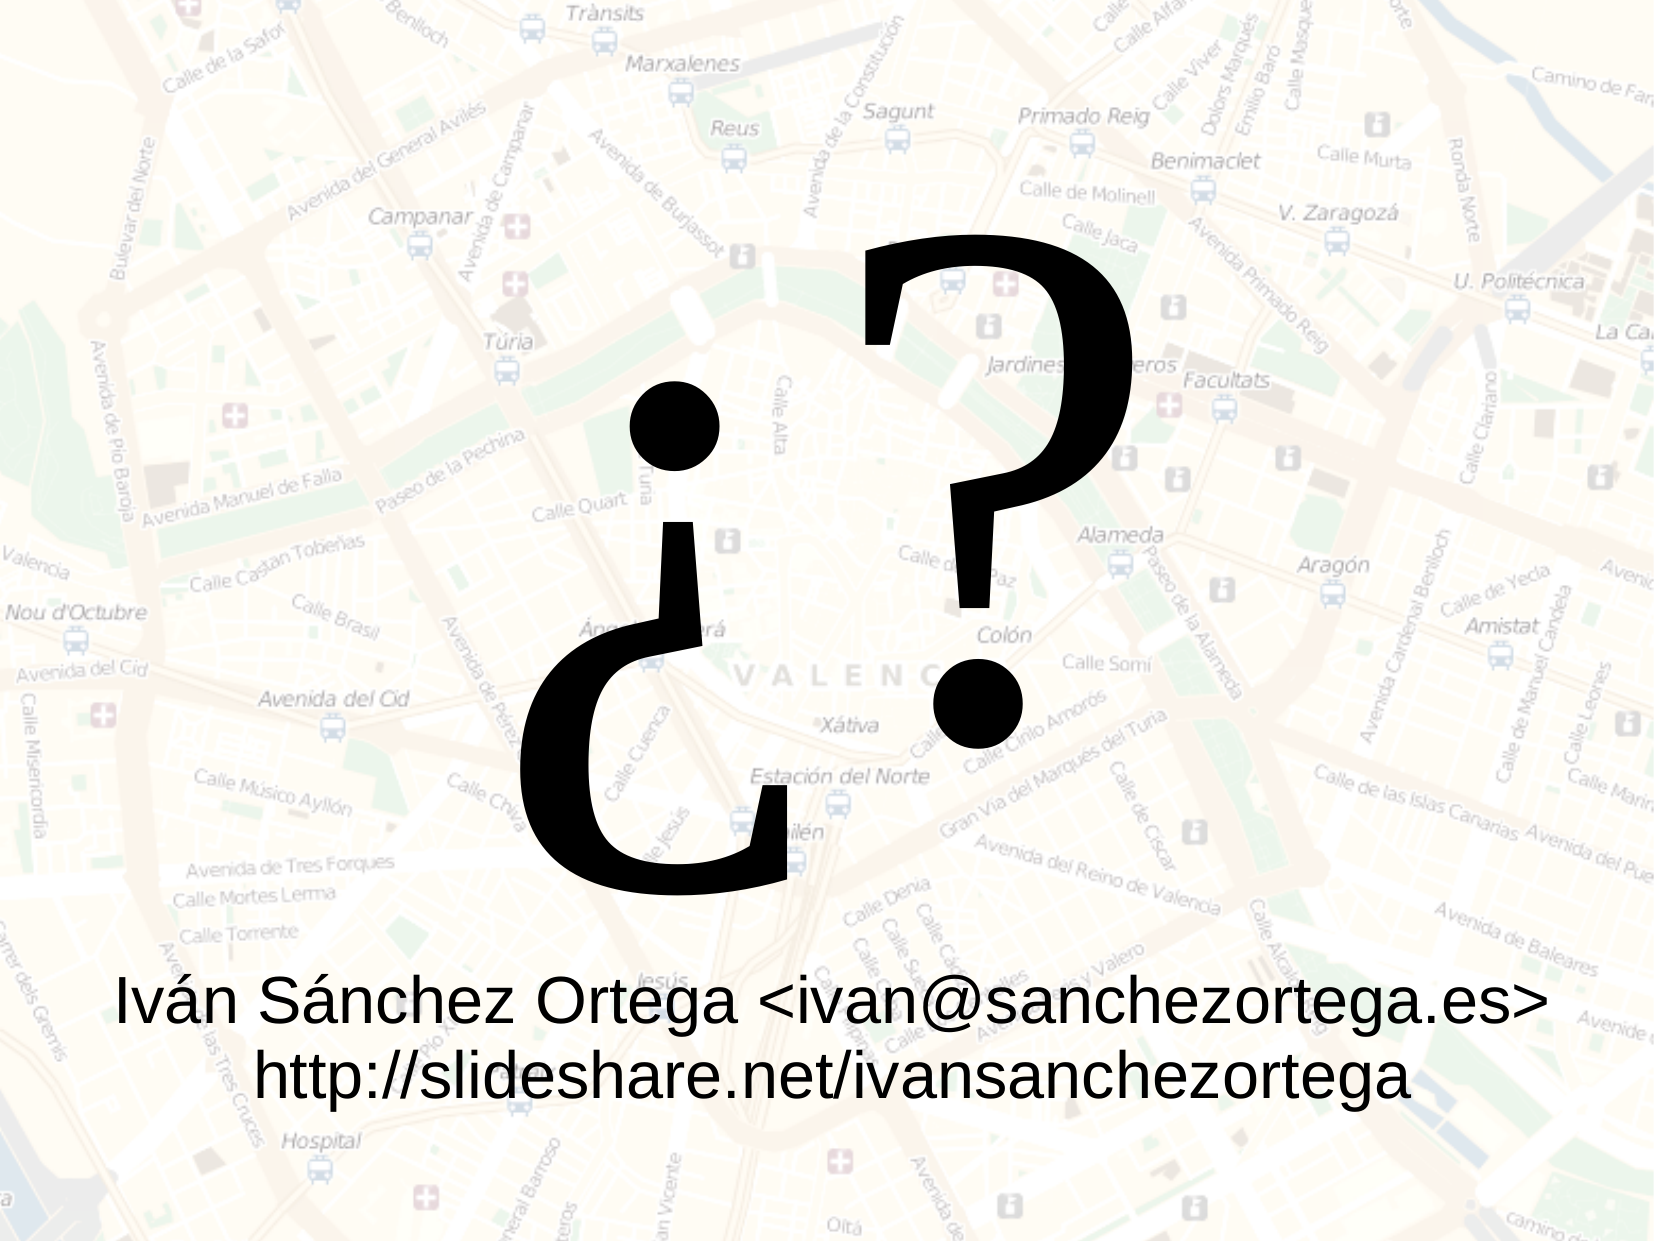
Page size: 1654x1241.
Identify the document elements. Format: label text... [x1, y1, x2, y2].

title ¿? [82, 24, 1571, 941]
text_box Iván Sánchez Ortega <ivan@sanchezortega.es> http://slideshare.net/ivansanchezortega [88, 944, 1577, 1131]
